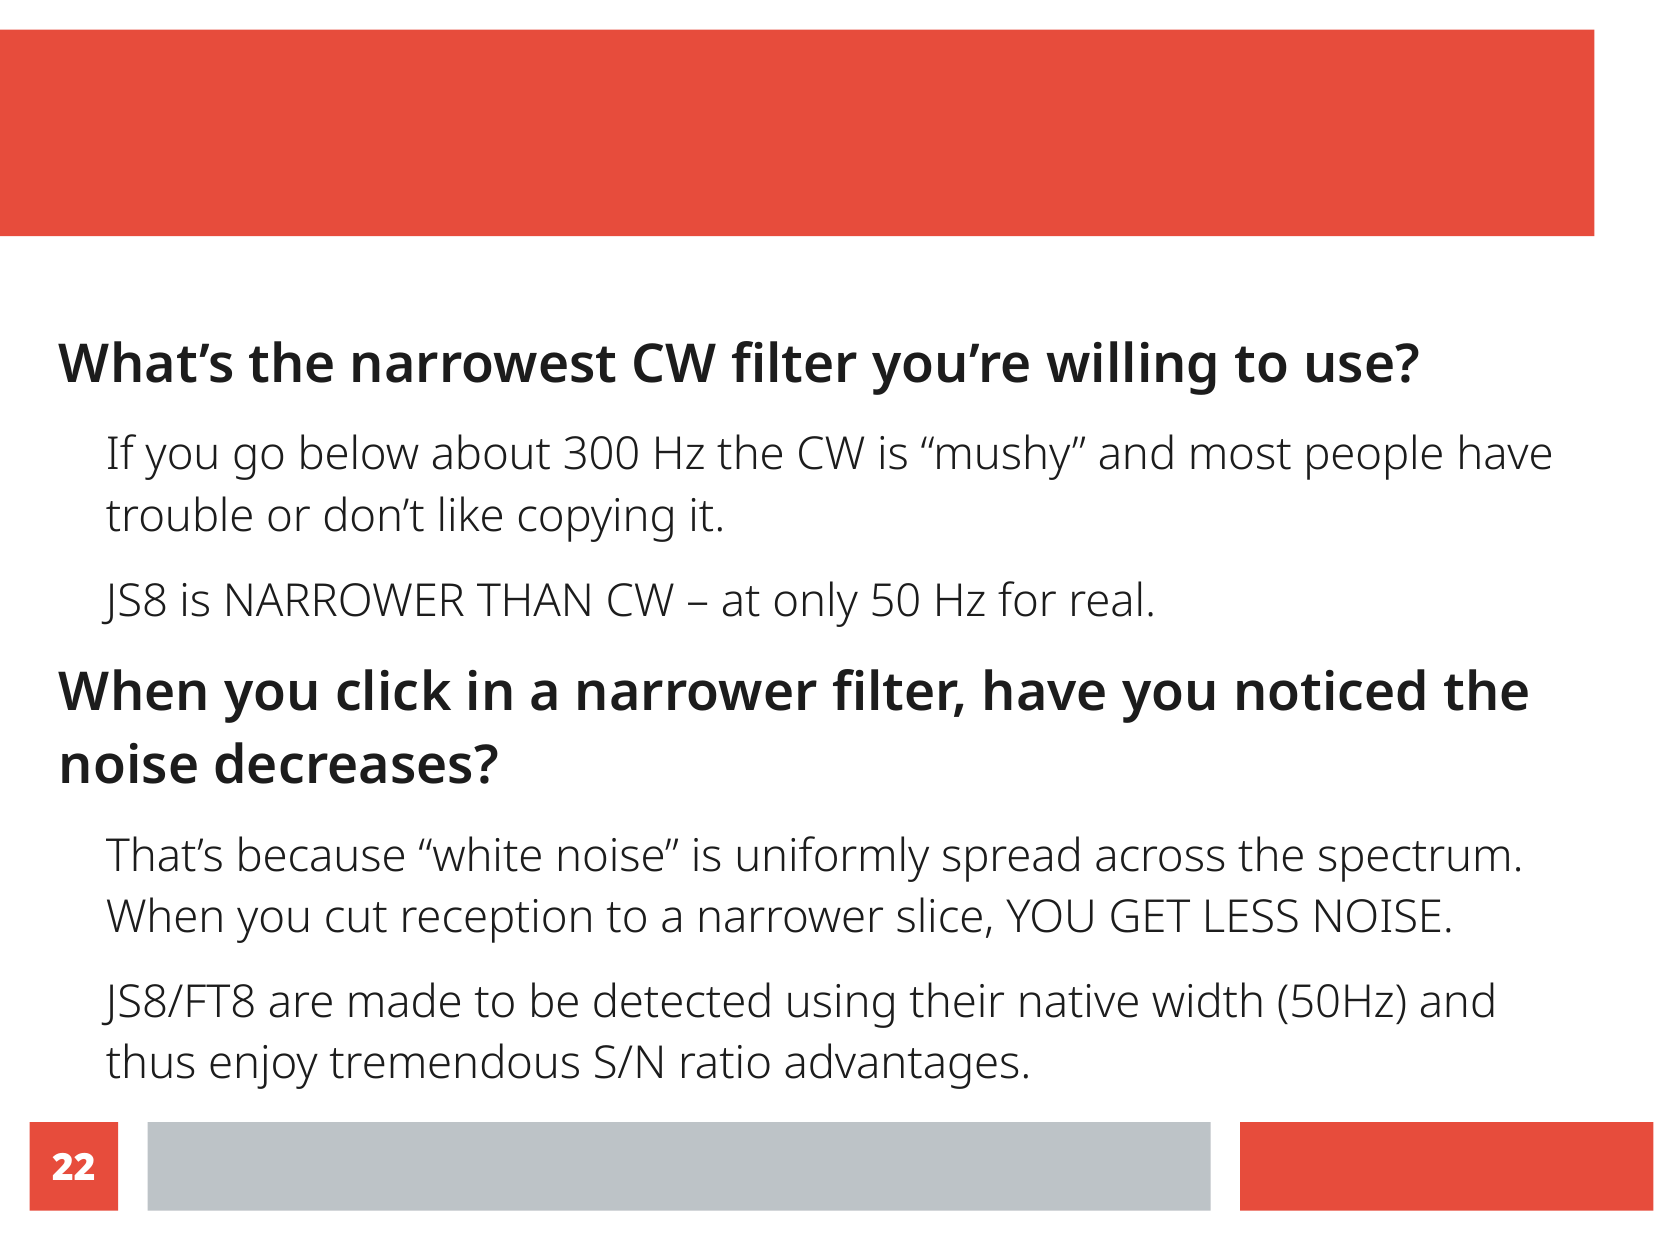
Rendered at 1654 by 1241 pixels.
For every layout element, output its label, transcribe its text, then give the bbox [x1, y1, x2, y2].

list What’s the narrowest CW filter you’re willing to use? If you go below about 300 Hz the CW is “mushy” and most people have trouble or don’t like copying it. JS8 is NARROWER THAN CW – at only 50 Hz for real. When you click in a narrower filter, have you noticed the noise decreases? That’s because “white noise” is uniformly spread across the spectrum. When you cut reception to a narrower slice, YOU GET LESS NOISE. JS8/FT8 are made to be detected using their native width (50Hz) and thus enjoy tremendous S/N ratio advantages. [59, 324, 1565, 1093]
